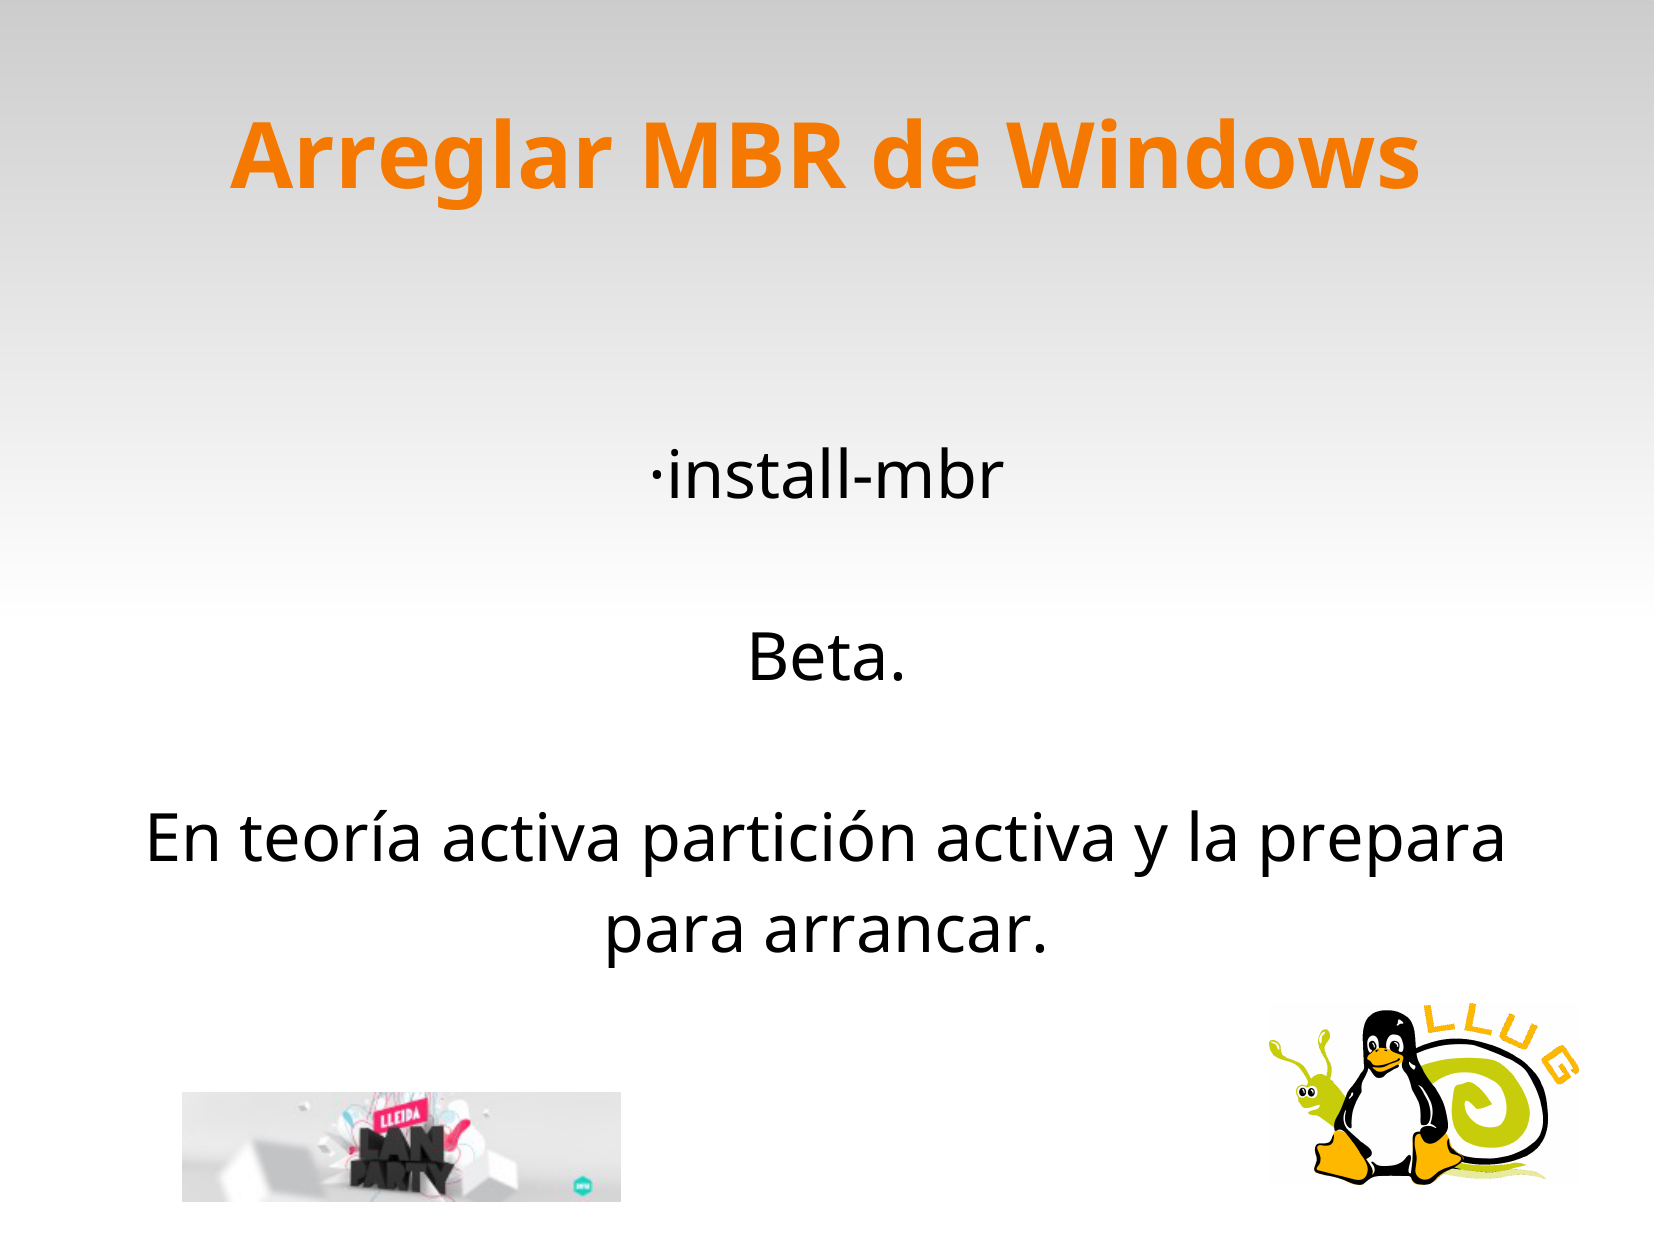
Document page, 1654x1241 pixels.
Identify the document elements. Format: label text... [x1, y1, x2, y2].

picture [182, 1092, 621, 1202]
subtitle ·install-mbr Beta. En teoría activa partición activa y la prepara para arrancar. [82, 297, 1571, 1102]
title Arreglar MBR de Windows [82, 56, 1571, 250]
picture [1269, 1003, 1579, 1185]
